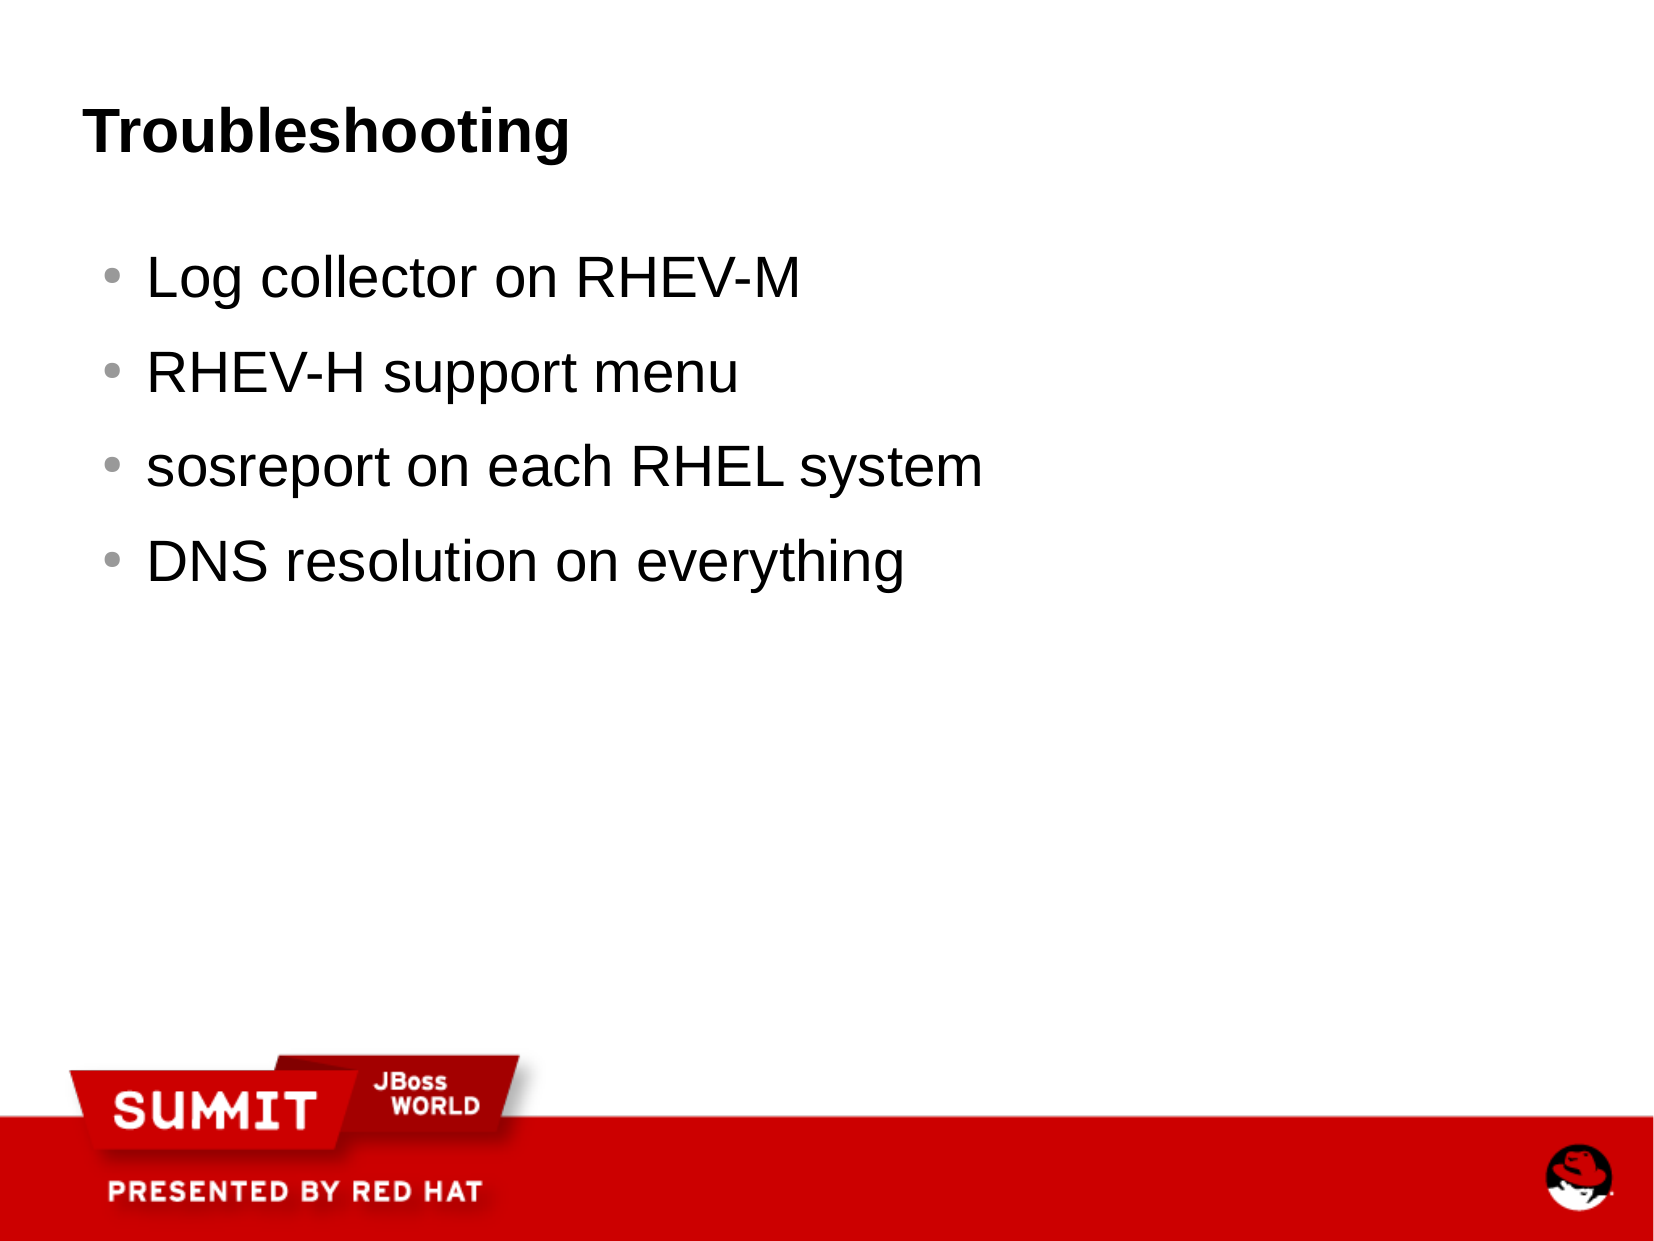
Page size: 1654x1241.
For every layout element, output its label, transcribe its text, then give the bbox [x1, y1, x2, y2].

list Log collector on RHEV-M RHEV-H support menu sosreport on each RHEL system DNS resolution on everything [86, 244, 1576, 1024]
picture [0, 1043, 1654, 1241]
title Troubleshooting [82, 45, 1571, 218]
